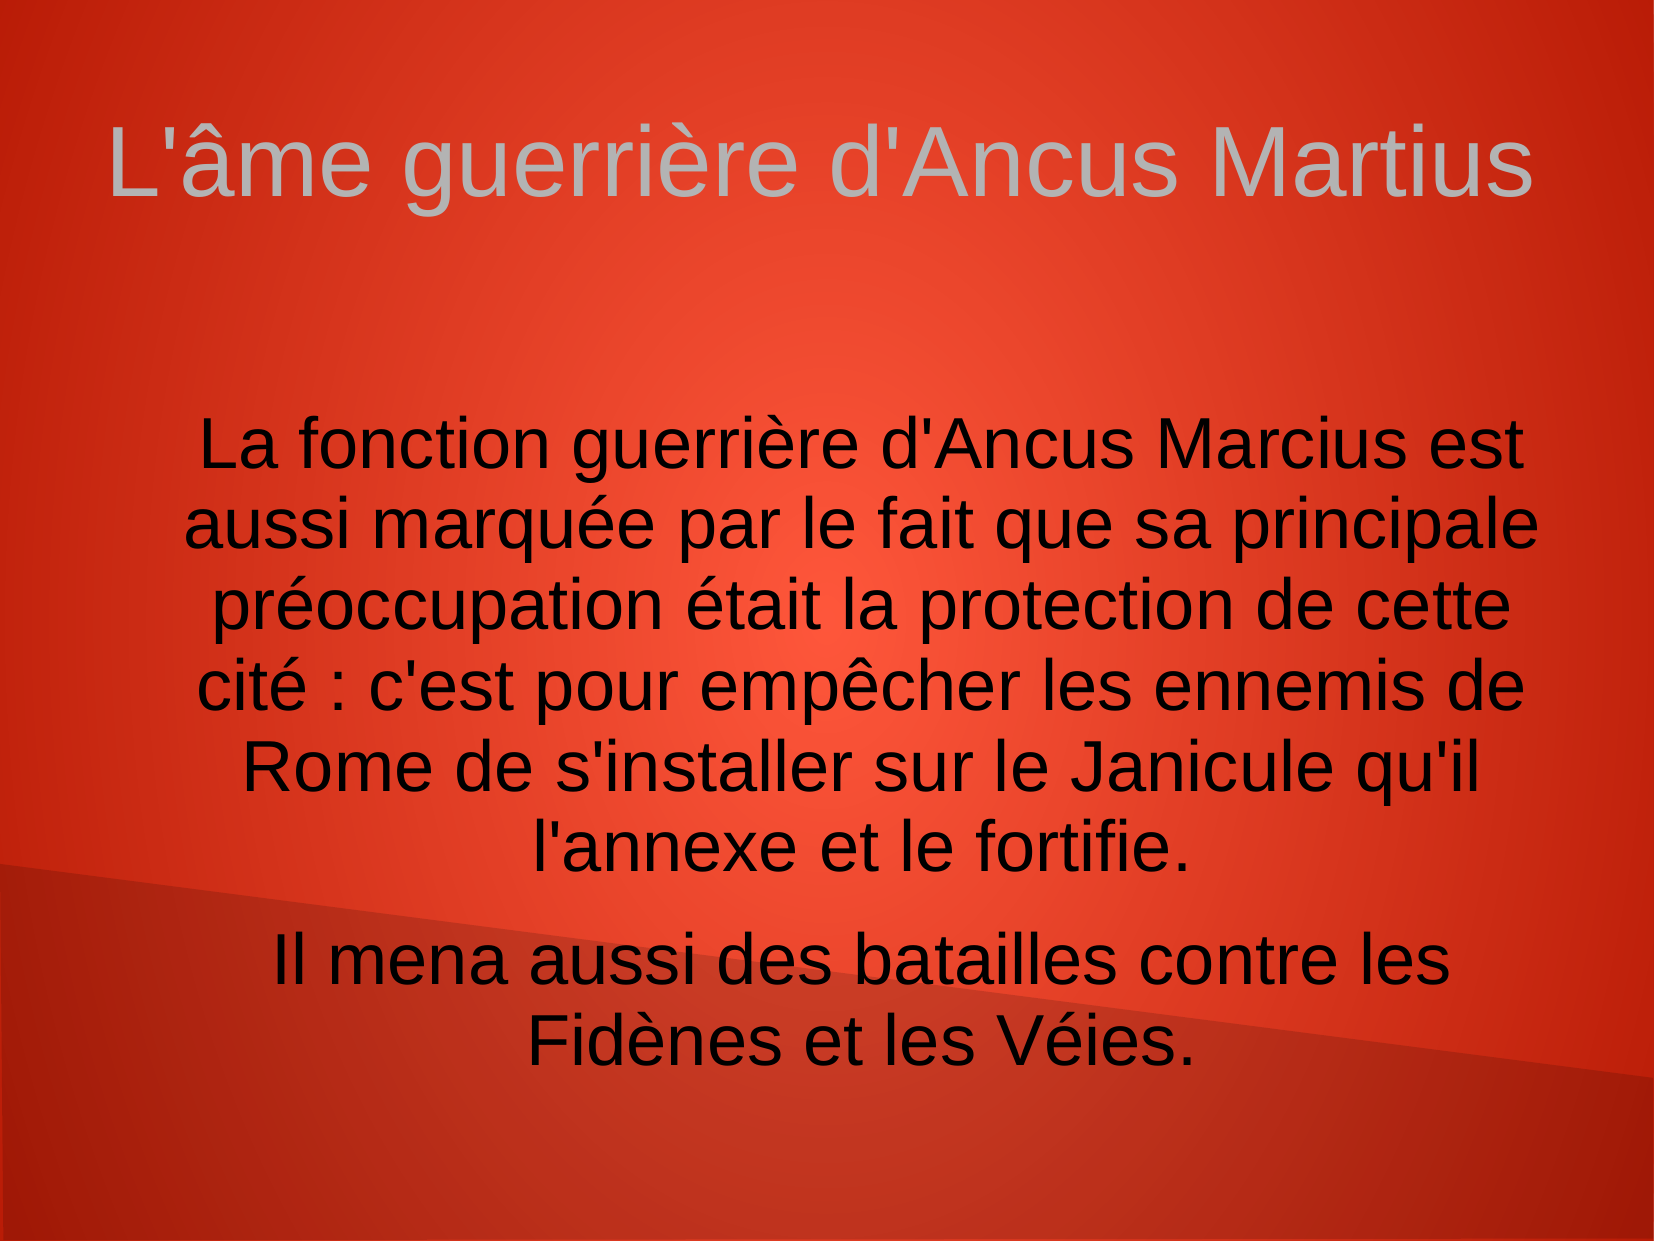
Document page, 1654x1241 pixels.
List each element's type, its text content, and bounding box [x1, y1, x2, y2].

list La fonction guerrière d'Ancus Marcius est aussi marquée par le fait que sa principale préoccupation était la protection de cette cité : c'est pour empêcher les ennemis de Rome de s'installer sur le Janicule qu'il l'annexe et le fortifie. Il mena aussi des batailles contre les Fidènes et les Véies. [82, 290, 1571, 1241]
title L'âme guerrière d'Ancus Martius [76, 58, 1565, 266]
